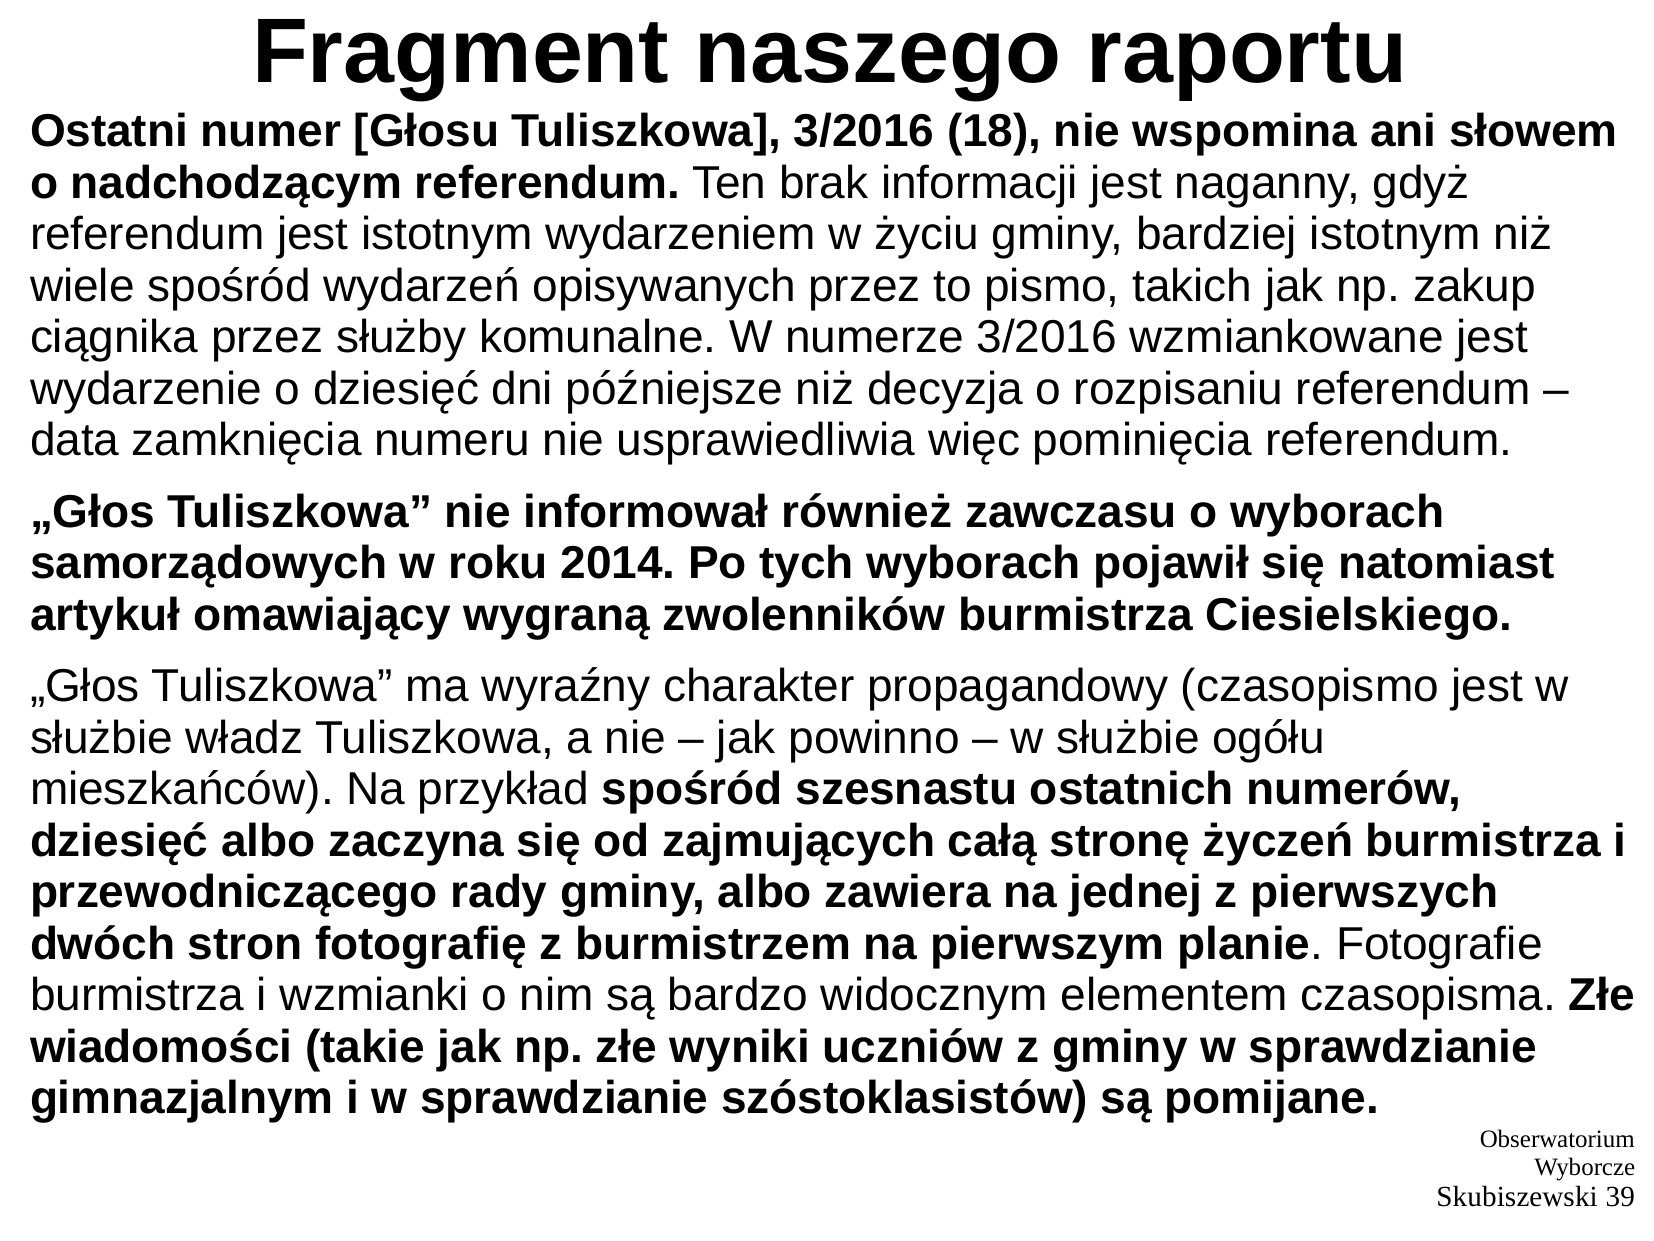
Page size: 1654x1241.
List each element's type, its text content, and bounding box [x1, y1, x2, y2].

title Fragment naszego raportu [86, 0, 1575, 105]
list Ostatni numer [Głosu Tuliszkowa], 3/2016 (18), nie wspomina ani słowem o nadchodzącym referendum. Ten brak informacji jest naganny, gdyż referendum jest istotnym wydarzeniem w życiu gminy, bardziej istotnym niż wiele spośród wydarzeń opisywanych przez to pismo, takich jak np. zakup ciągnika przez służby komunalne. W numerze 3/2016 wzmiankowane jest wydarzenie o dziesięć dni późniejsze niż decyzja o rozpisaniu referendum – data zamknięcia numeru nie usprawiedliwia więc pominięcia referendum. „Głos Tuliszkowa” nie informował również zawczasu o wyborach samorządowych w roku 2014. Po tych wyborach pojawił się natomiast artykuł omawiający wygraną zwolenników burmistrza Ciesielskiego. „Głos Tuliszkowa” ma wyraźny charakter propagandowy (czasopismo jest w służbie władz Tuliszkowa, a nie – jak powinno – w służbie ogółu mieszkańców). Na przykład spośród szesnastu ostatnich numerów, dziesięć albo zaczyna się od zajmujących całą stronę życzeń burmistrza i przewodniczącego rady gminy, albo zawiera na jednej z pierwszych dwóch stron fotografię z burmistrzem na pierwszym planie. Fotografie burmistrza i wzmianki o nim są bardzo widocznym elementem czasopisma. Złe wiadomości (takie jak np. złe wyniki uczniów z gminy w sprawdzianie gimnazjalnym i w sprawdzianie szóstoklasistów) są pomijane. [30, 105, 1636, 1231]
